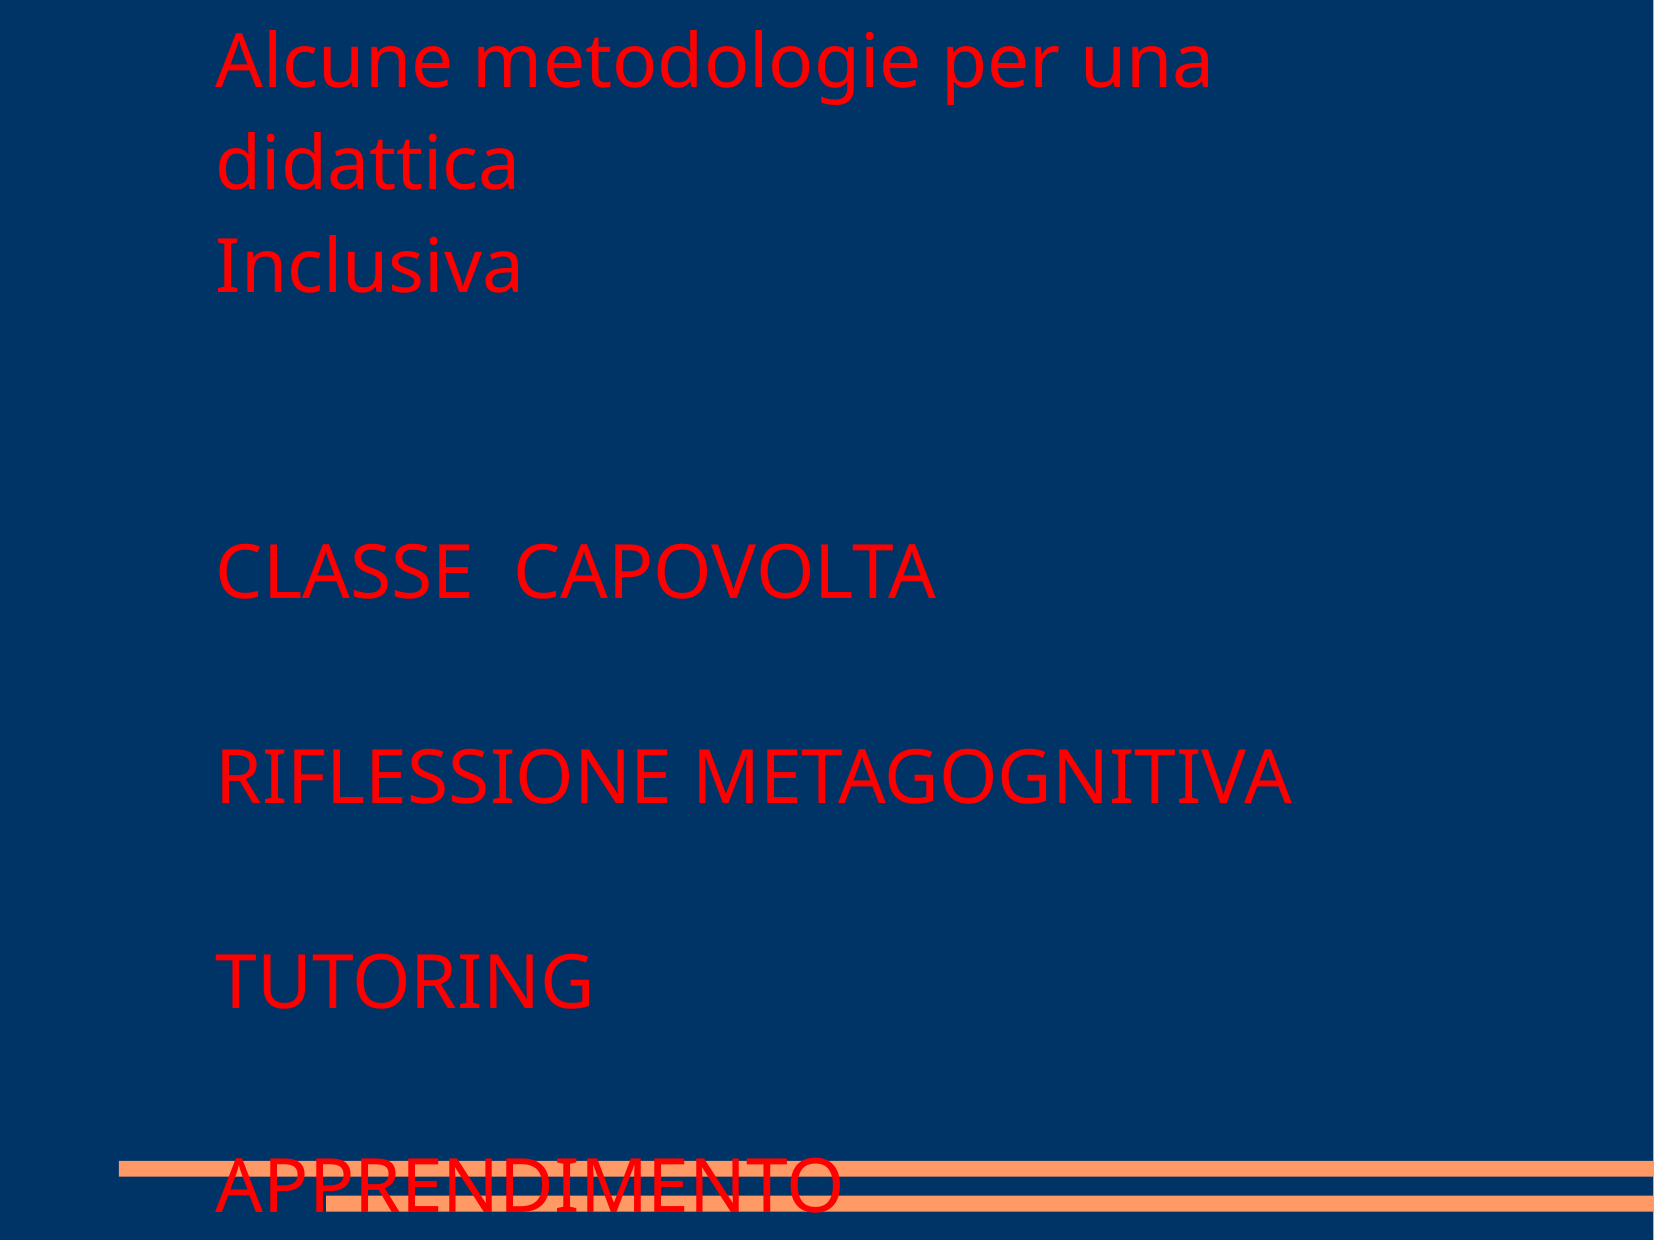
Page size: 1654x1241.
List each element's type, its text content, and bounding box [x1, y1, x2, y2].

text_box Alcune metodologie per una didattica Inclusiva CLASSE CAPOVOLTA RIFLESSIONE METAGOGNITIVA TUTORING APPRENDIMENTO COOPERATIVO [200, 0, 1386, 1241]
